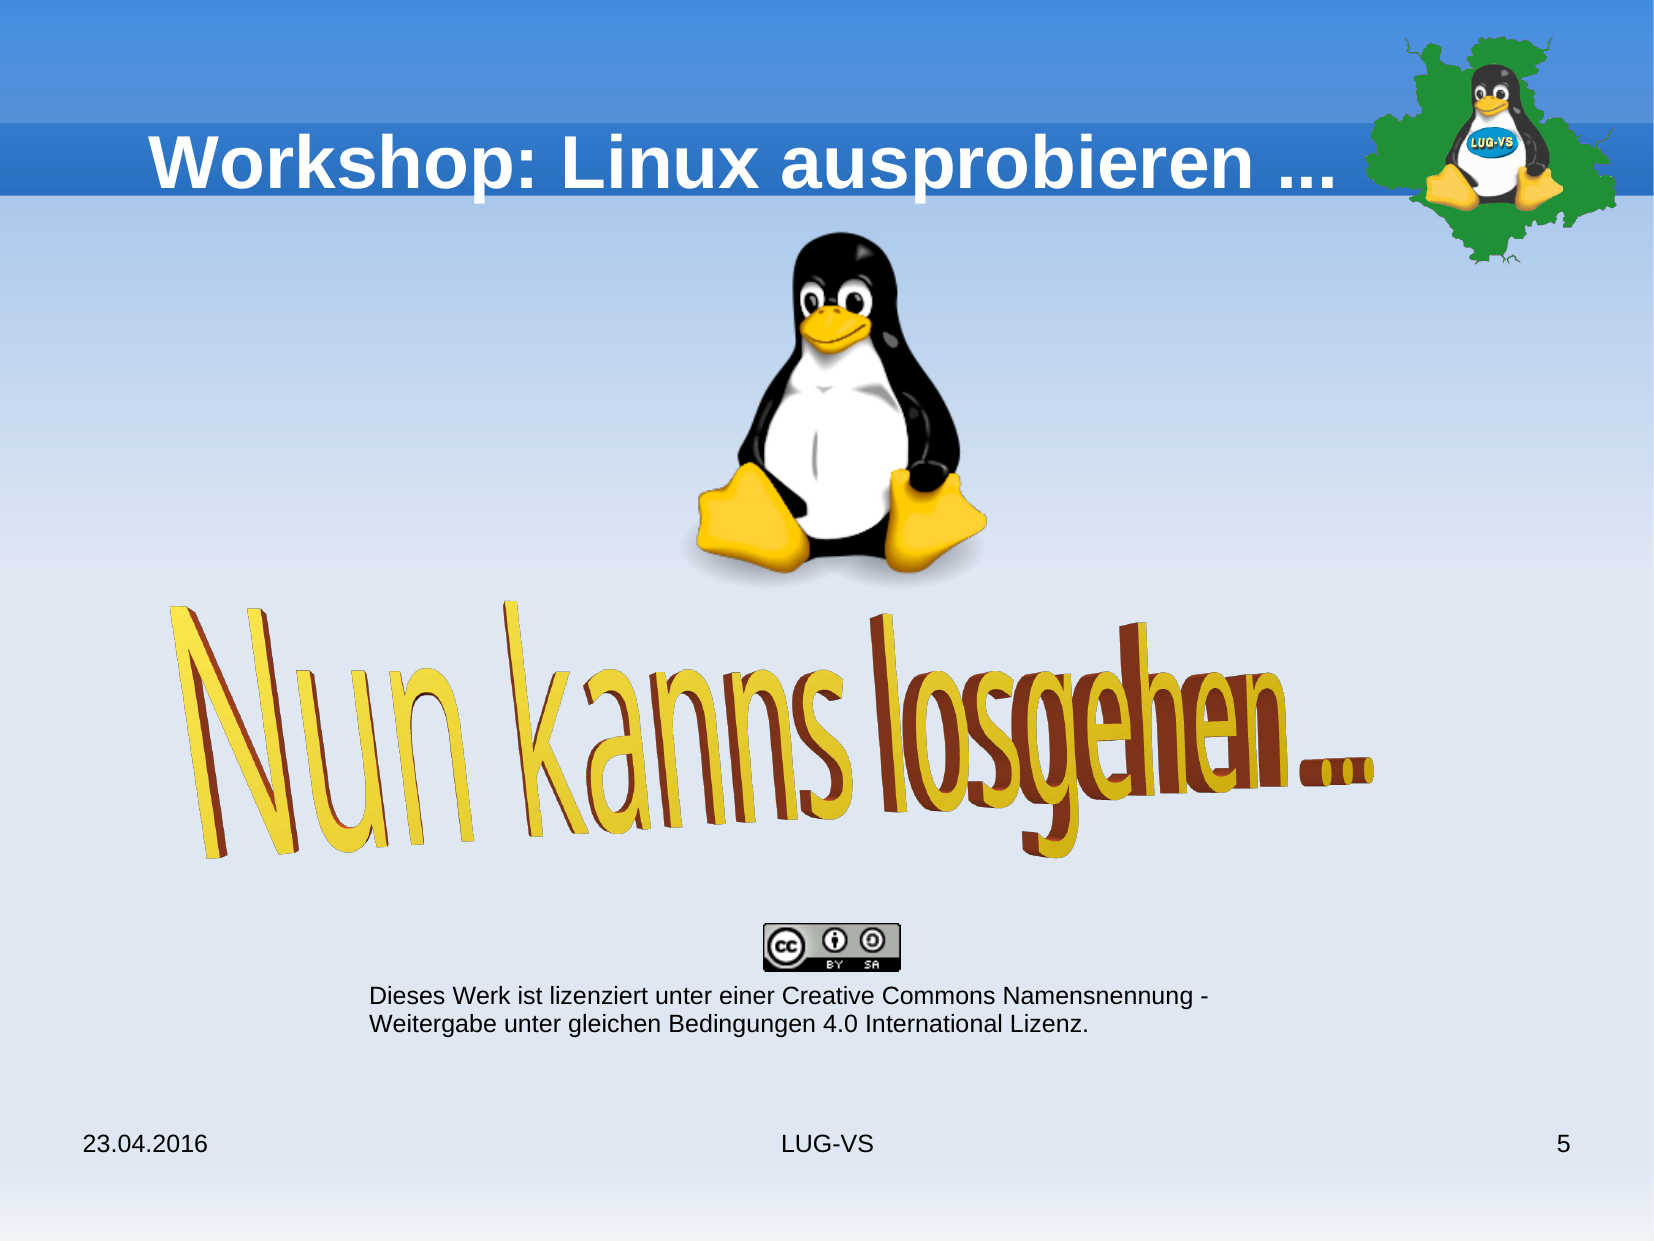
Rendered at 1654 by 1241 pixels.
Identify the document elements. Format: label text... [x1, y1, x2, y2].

picture [0, 0, 1654, 1241]
title Workshop: Linux ausprobieren ... [0, 59, 1489, 267]
list [59, 321, 1548, 1093]
text_box Dieses Werk ist lizenziert unter einer Creative Commons Namensnennung - Weitergabe unter gleichen Bedingungen 4.0 International Lizenz. [354, 974, 1329, 1046]
